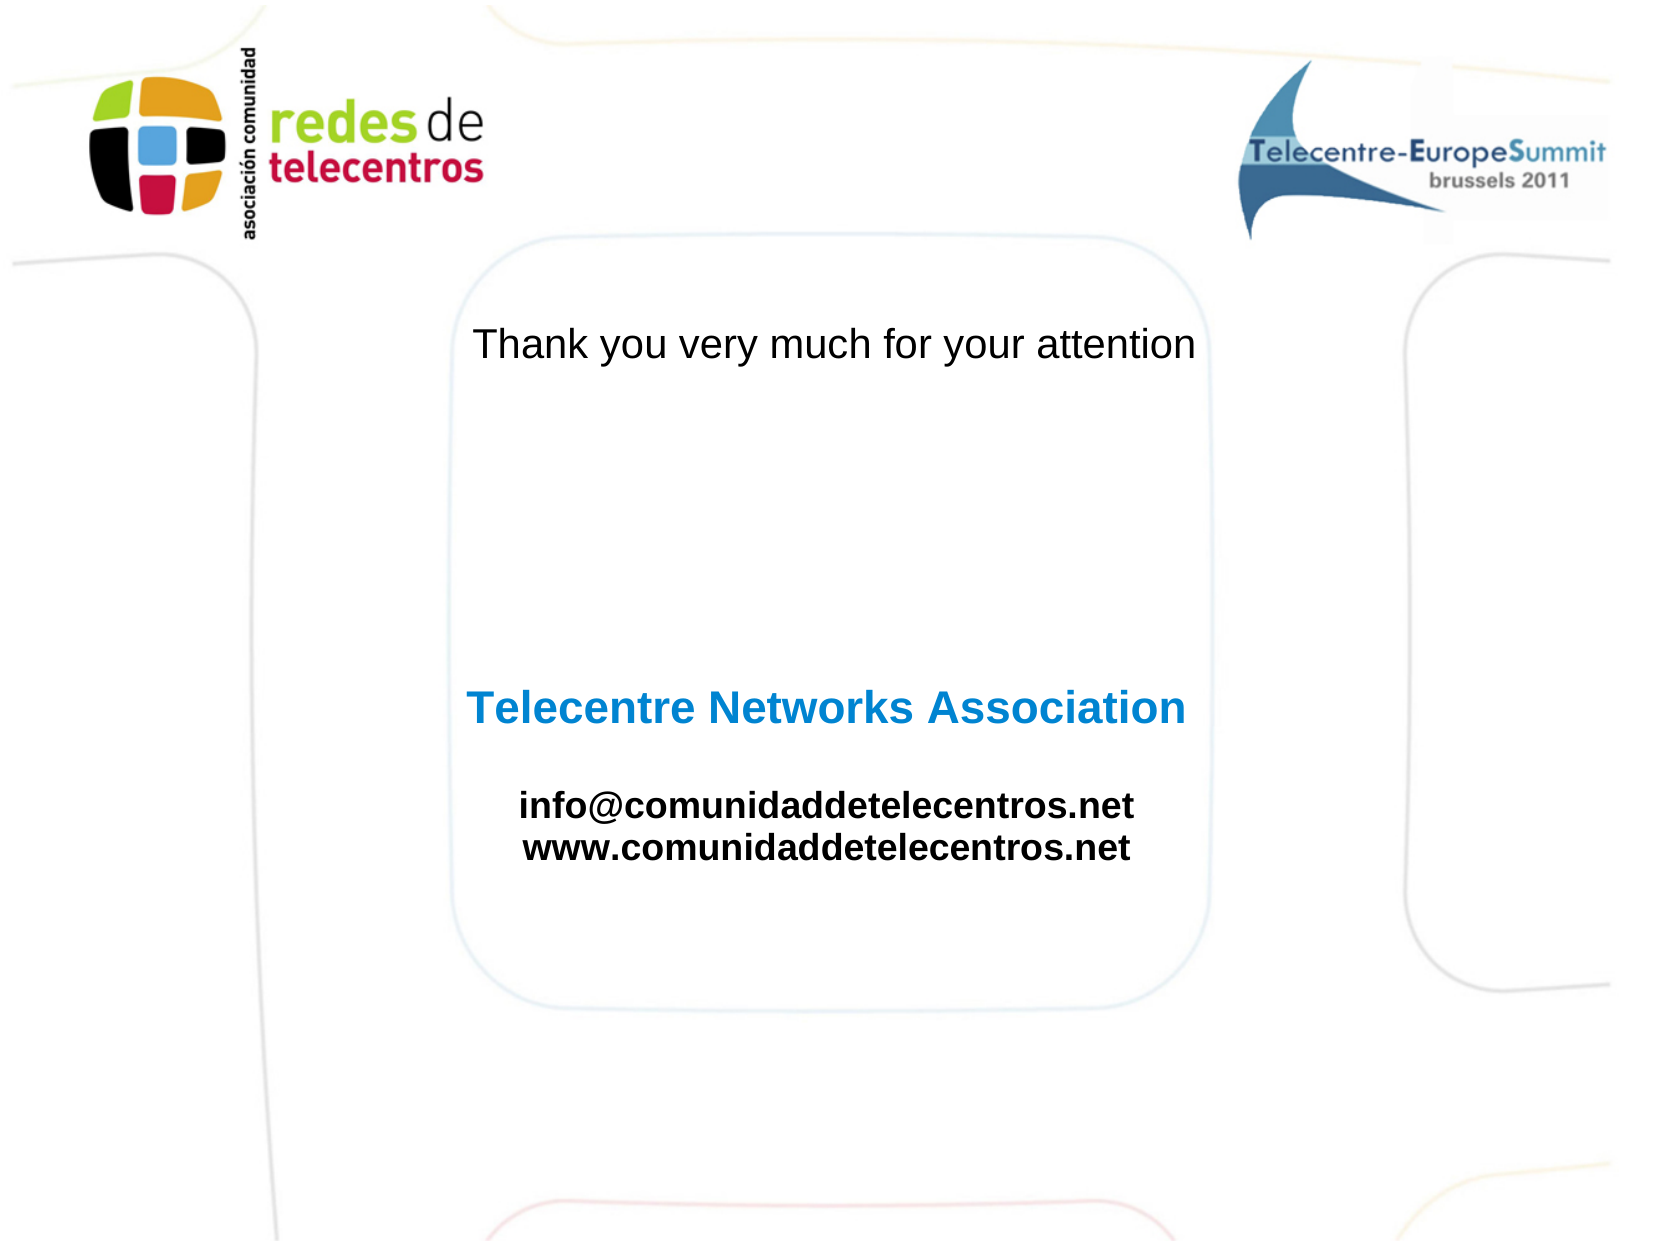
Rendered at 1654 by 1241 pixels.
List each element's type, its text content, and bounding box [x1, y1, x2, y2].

picture [1, 5, 1619, 1241]
title Telecentre Networks Association info@comunidaddetelecentros.net www.comunidaddetelecentros.net [295, 679, 1359, 869]
text_box Thank you very much for your attention [472, 0, 1477, 792]
